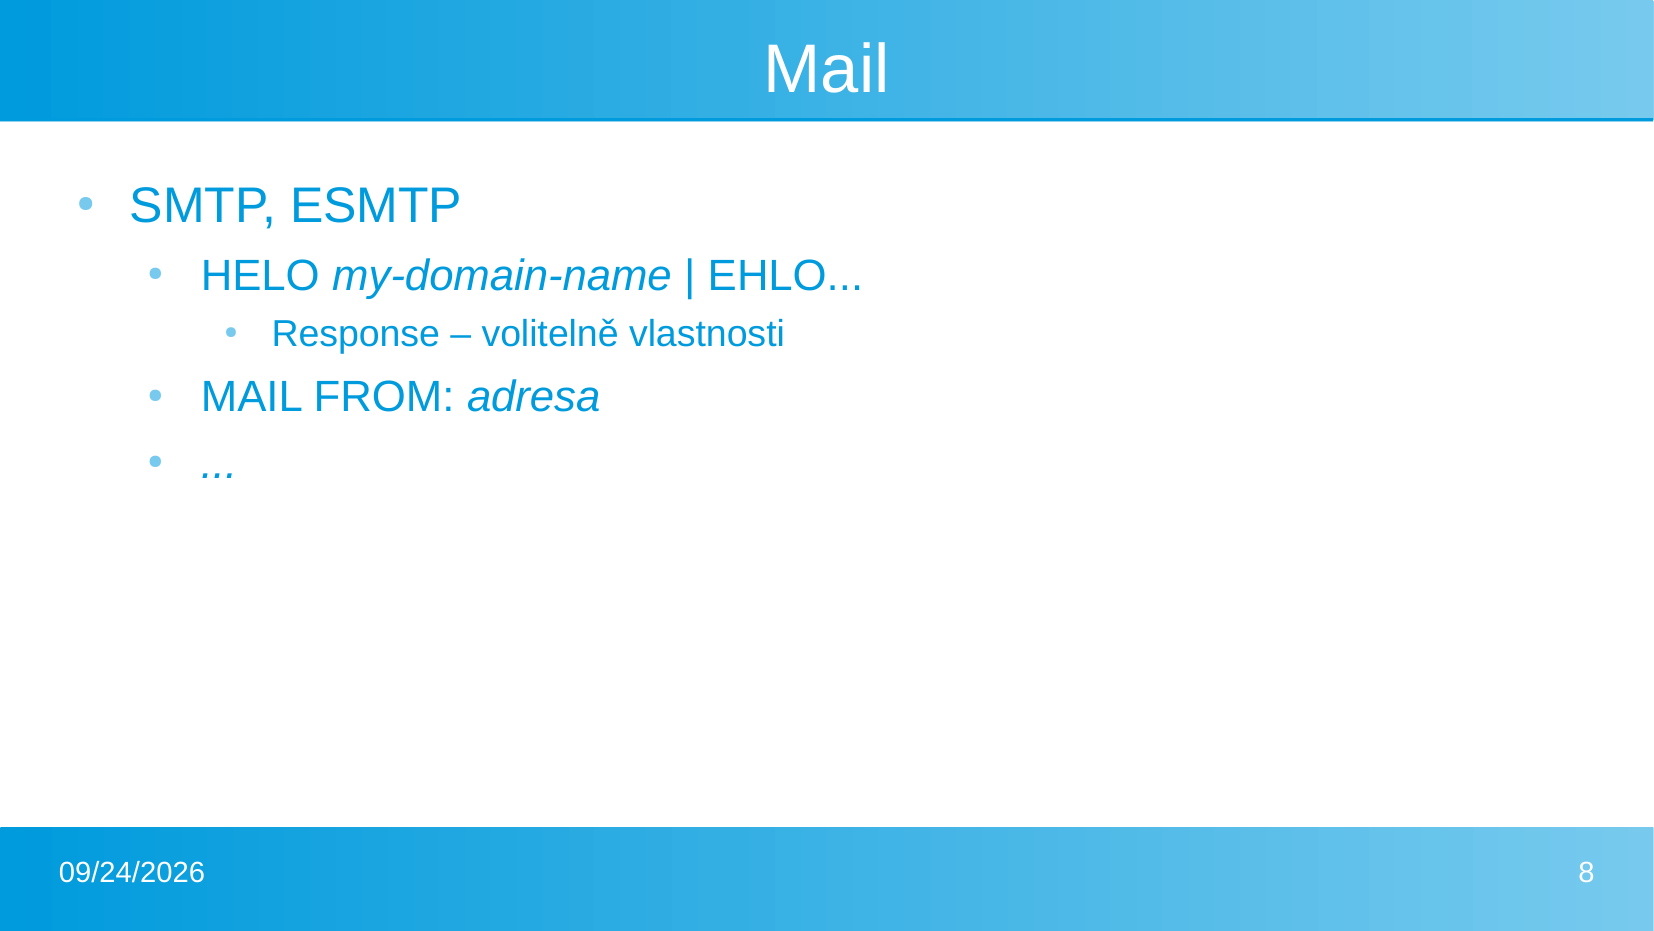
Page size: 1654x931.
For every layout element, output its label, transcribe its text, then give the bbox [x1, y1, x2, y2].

list SMTP, ESMTP HELO my-domain-name | EHLO... Response – volitelně vlastnosti MAIL FROM: adresa ... [59, 177, 1595, 768]
title Mail [59, 29, 1595, 108]
